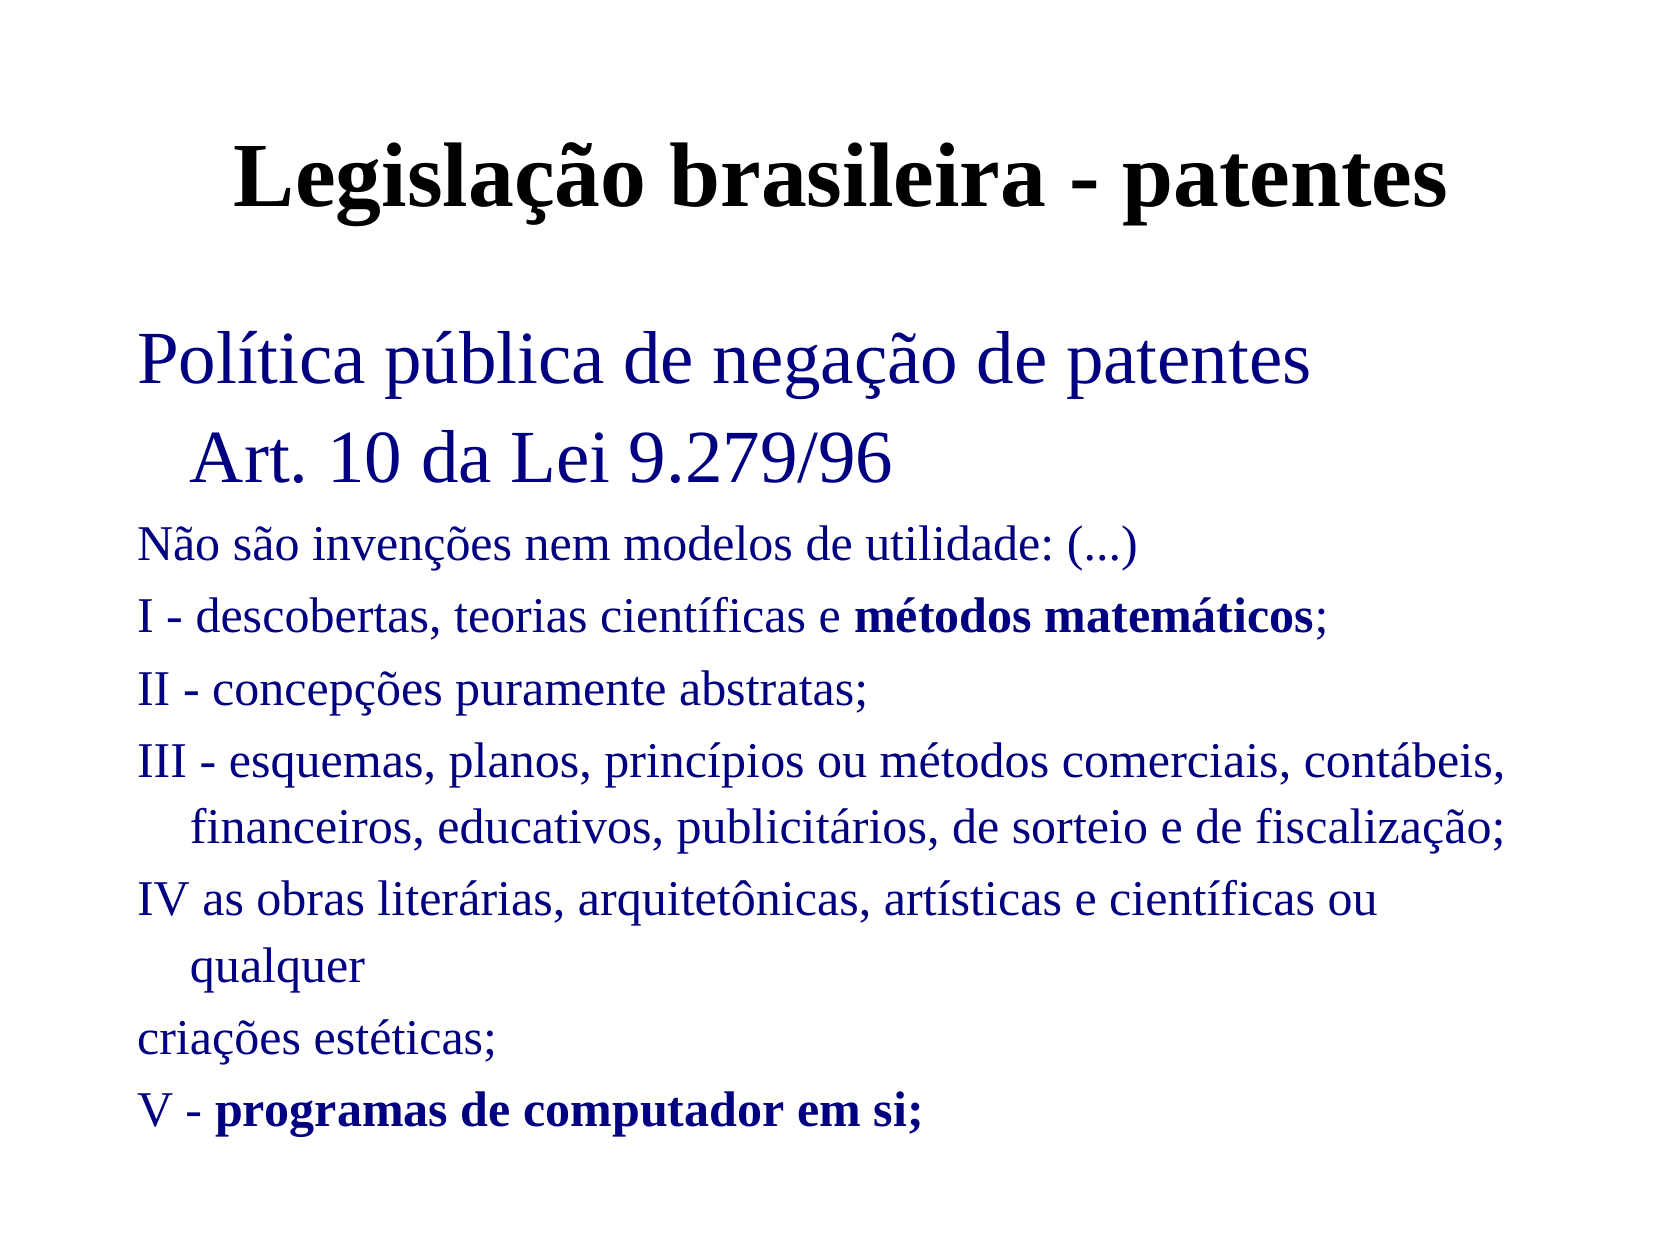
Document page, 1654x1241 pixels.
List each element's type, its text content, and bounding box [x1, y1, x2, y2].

title Legislação brasileira - patentes [204, 81, 1480, 269]
text_box Política pública de negação de patentes Art. 10 da Lei 9.279/96 Não são invenções nem modelos de utilidade: (...) I - descobertas, teorias científicas e métodos matemáticos; II - concepções puramente abstratas; III - esquemas, planos, princípios ou métodos comerciais, contábeis, financeiros, educativos, publicitários, de sorteio e de fiscalização; IV as obras literárias, arquitetônicas, artísticas e científicas ou qualquer criações estéticas; V - programas de computador em si; [127, 300, 1549, 1127]
